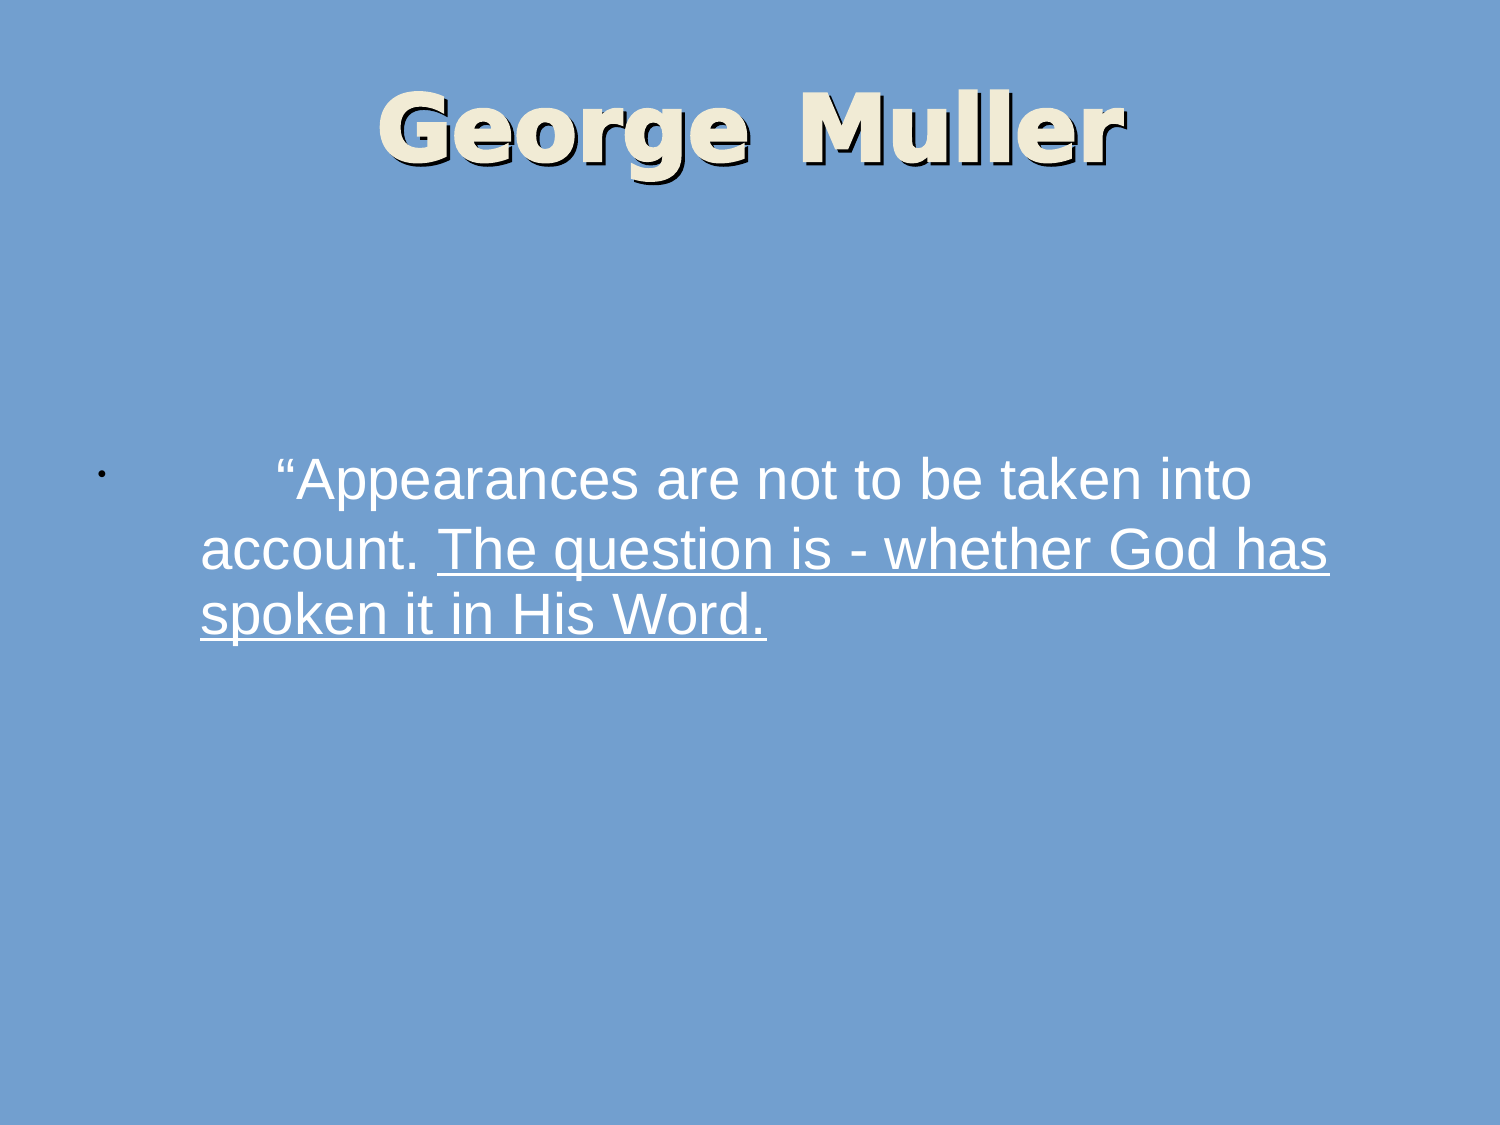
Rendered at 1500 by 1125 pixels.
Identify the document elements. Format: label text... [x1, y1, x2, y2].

list “Appearances are not to be taken into account. The question is - whether God has spoken it in His Word. [75, 437, 1426, 1125]
title George Muller [75, 44, 1426, 233]
